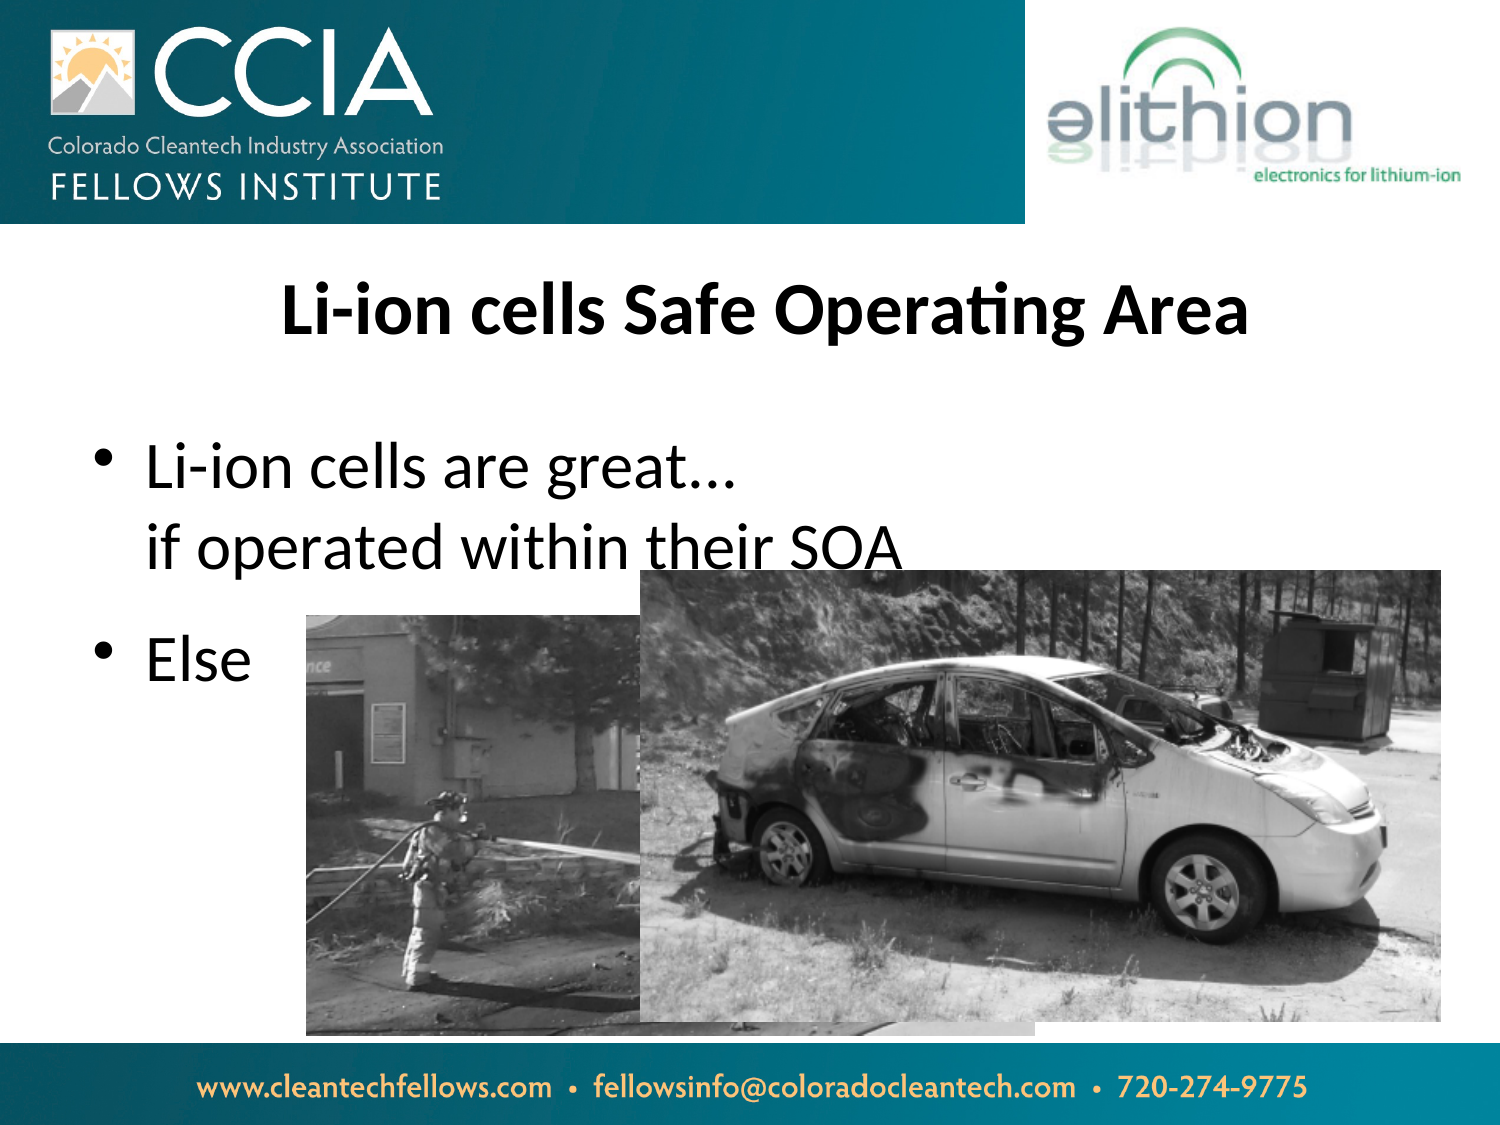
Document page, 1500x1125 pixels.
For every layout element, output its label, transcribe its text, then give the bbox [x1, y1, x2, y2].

picture [0, 0, 1500, 224]
text_box Li-ion cells Safe Operating Area [75, 257, 1441, 350]
text_box Li-ion cells are great... if operated within their SOA Else [75, 420, 1426, 1021]
picture [306, 570, 1441, 1036]
picture [0, 1043, 1500, 1125]
